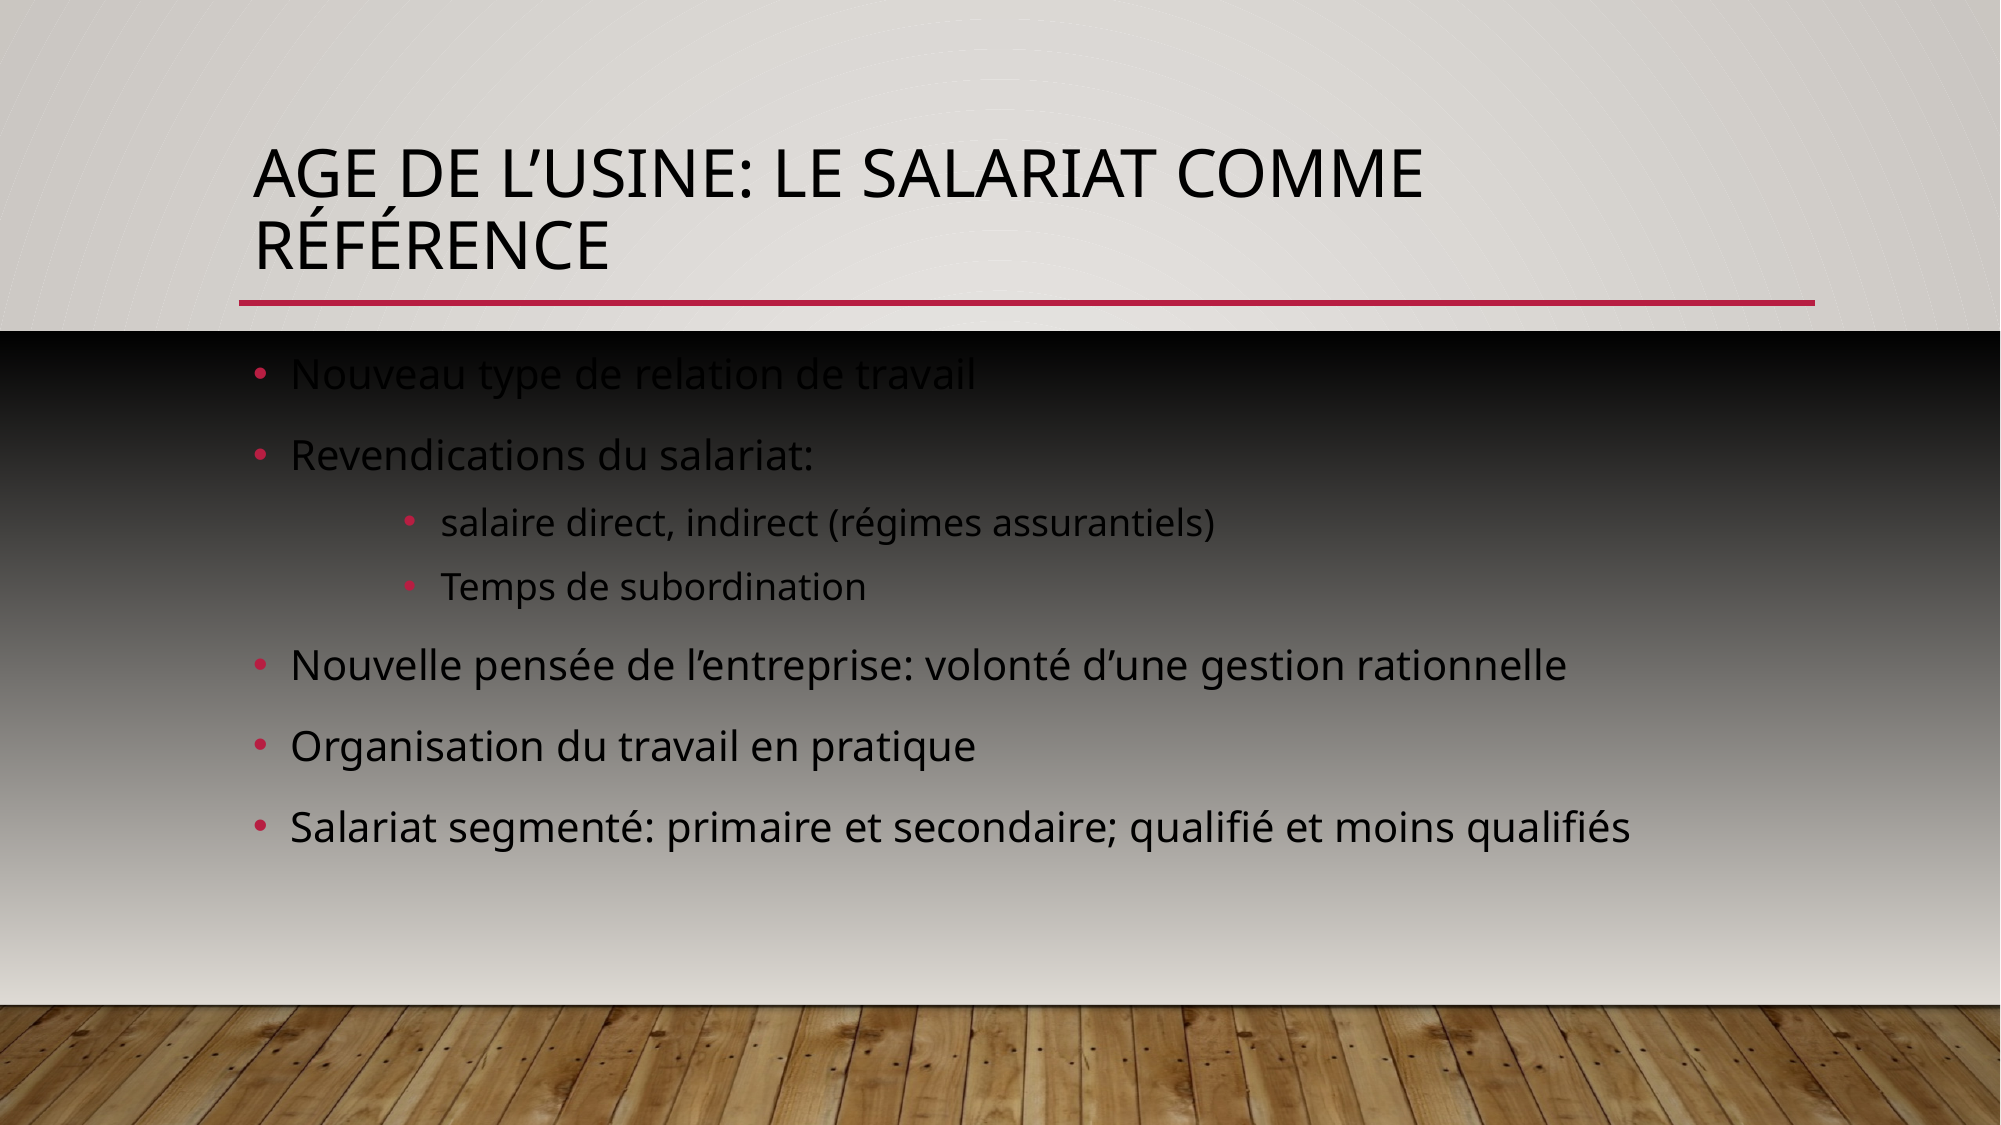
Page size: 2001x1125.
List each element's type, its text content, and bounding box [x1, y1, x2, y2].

list Nouveau type de relation de travail Revendications du salariat: salaire direct, indirect (régimes assurantiels) Temps de subordination Nouvelle pensée de l’entreprise: volonté d’une gestion rationnelle Organisation du travail en pratique Salariat segmenté: primaire et secondaire; qualifié et moins qualifiés [238, 330, 1814, 897]
title Age de l’usine: le salariat comme référence [238, 131, 1814, 305]
